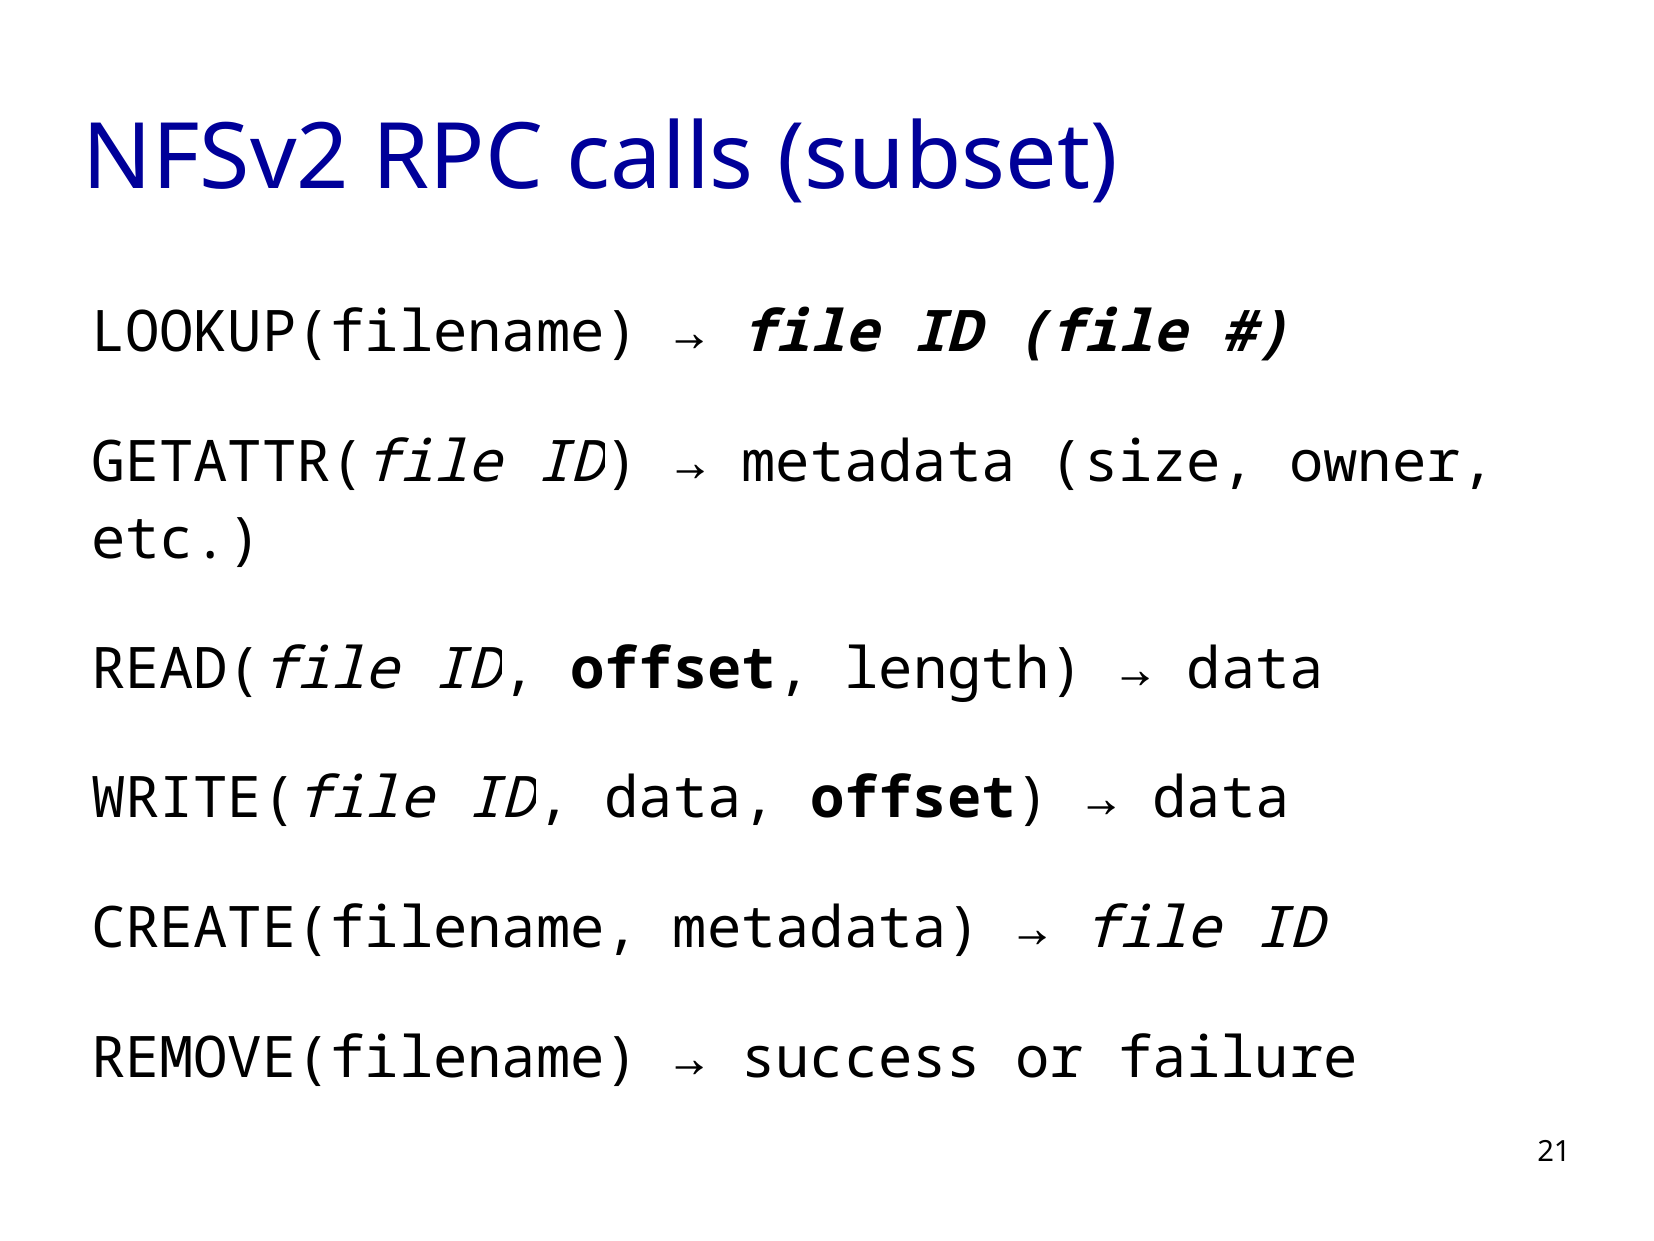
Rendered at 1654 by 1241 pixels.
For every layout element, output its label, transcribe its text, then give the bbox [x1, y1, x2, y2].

list LOOKUP(filename) → file ID (file #) GETATTR(file ID) → metadata (size, owner, etc.) READ(file ID, offset, length) → data WRITE(file ID, data, offset) → data CREATE(filename, metadata) → file ID REMOVE(filename) → success or failure [60, 290, 1571, 1096]
title NFSv2 RPC calls (subset) [82, 49, 1571, 257]
